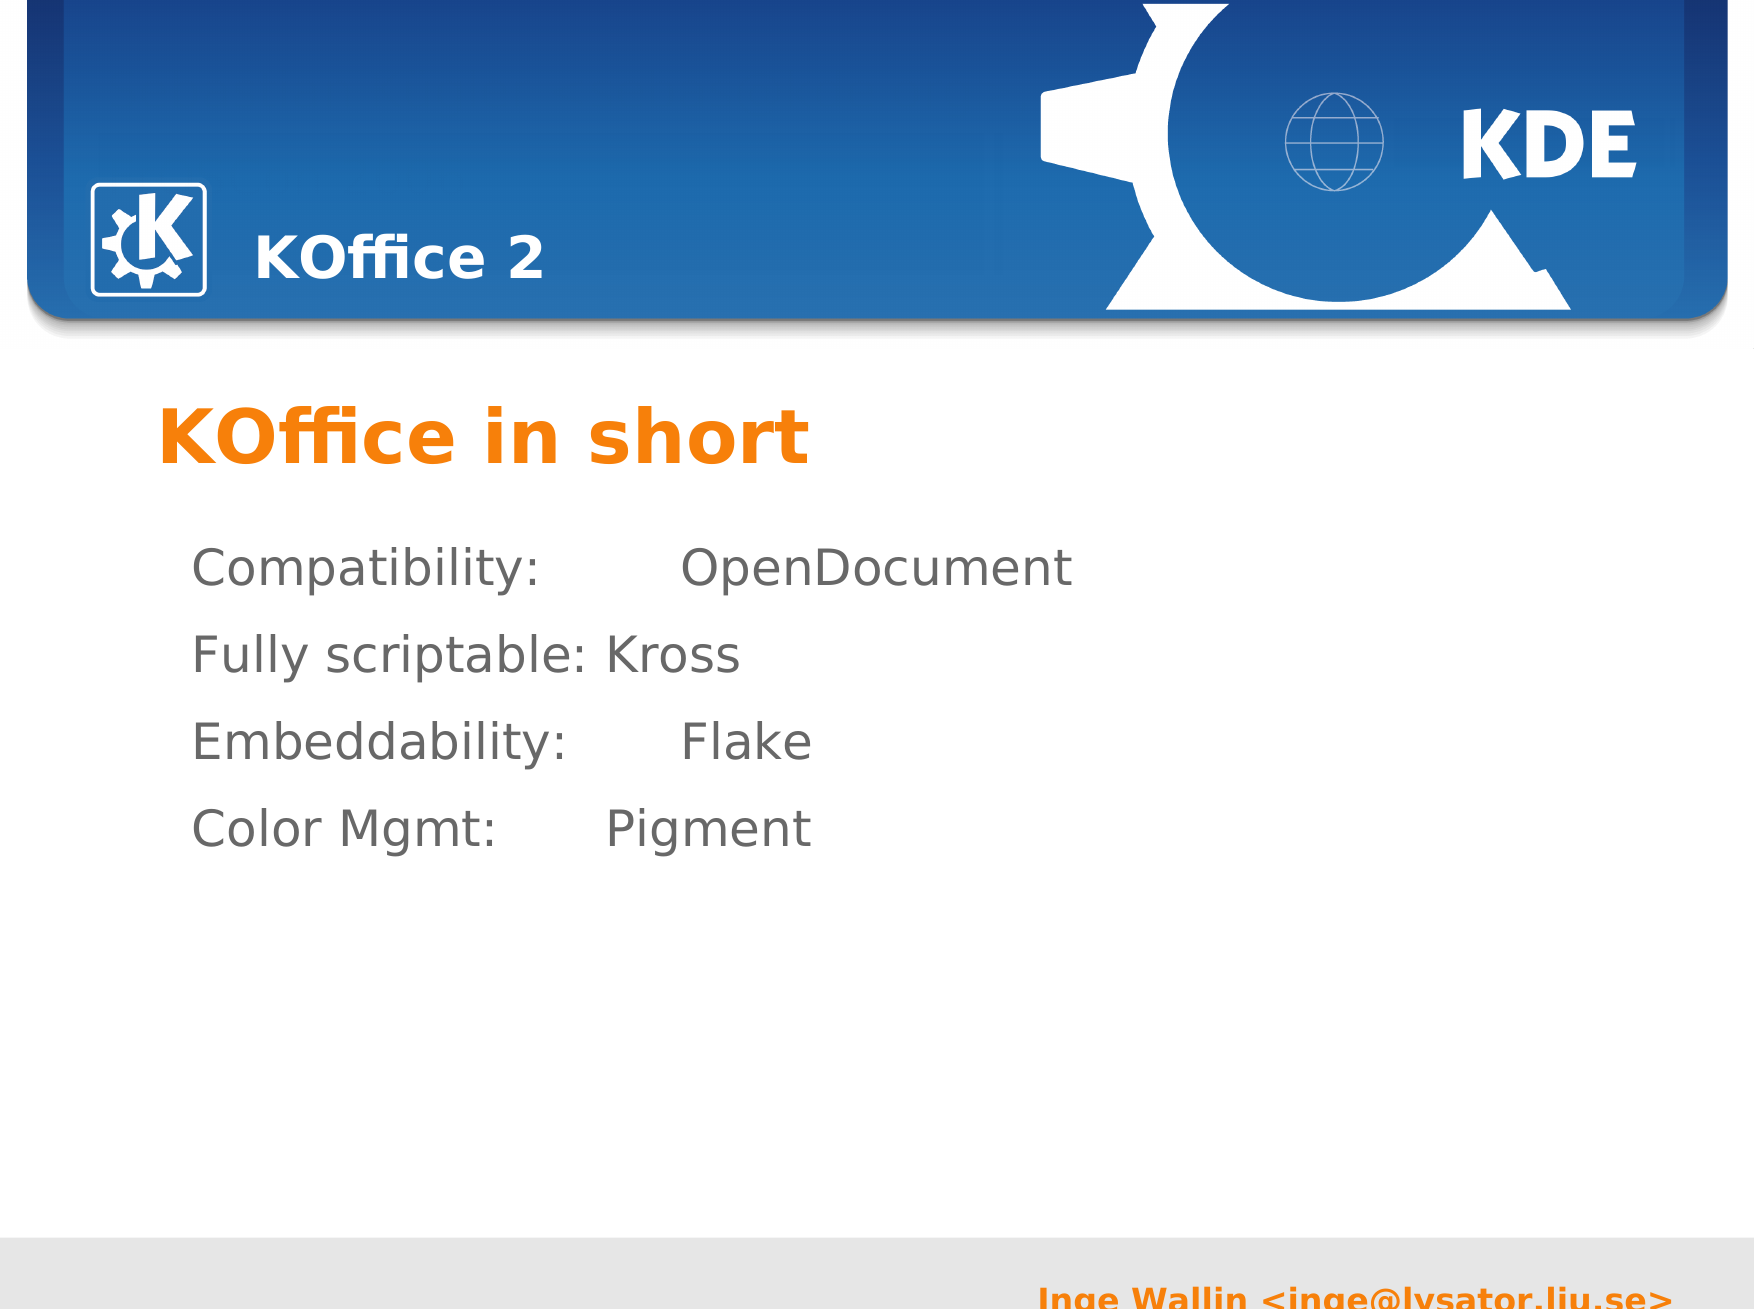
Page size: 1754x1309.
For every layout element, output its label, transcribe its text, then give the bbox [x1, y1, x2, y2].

picture [0, 0, 1754, 349]
text_box Compatibility: OpenDocument Fully scriptable: Kross Embeddability: Flake Color Mgmt: Pigment [177, 501, 1447, 838]
text_box KOffice 2 [208, 183, 1063, 296]
text_box KOffice in short [111, 342, 1684, 445]
